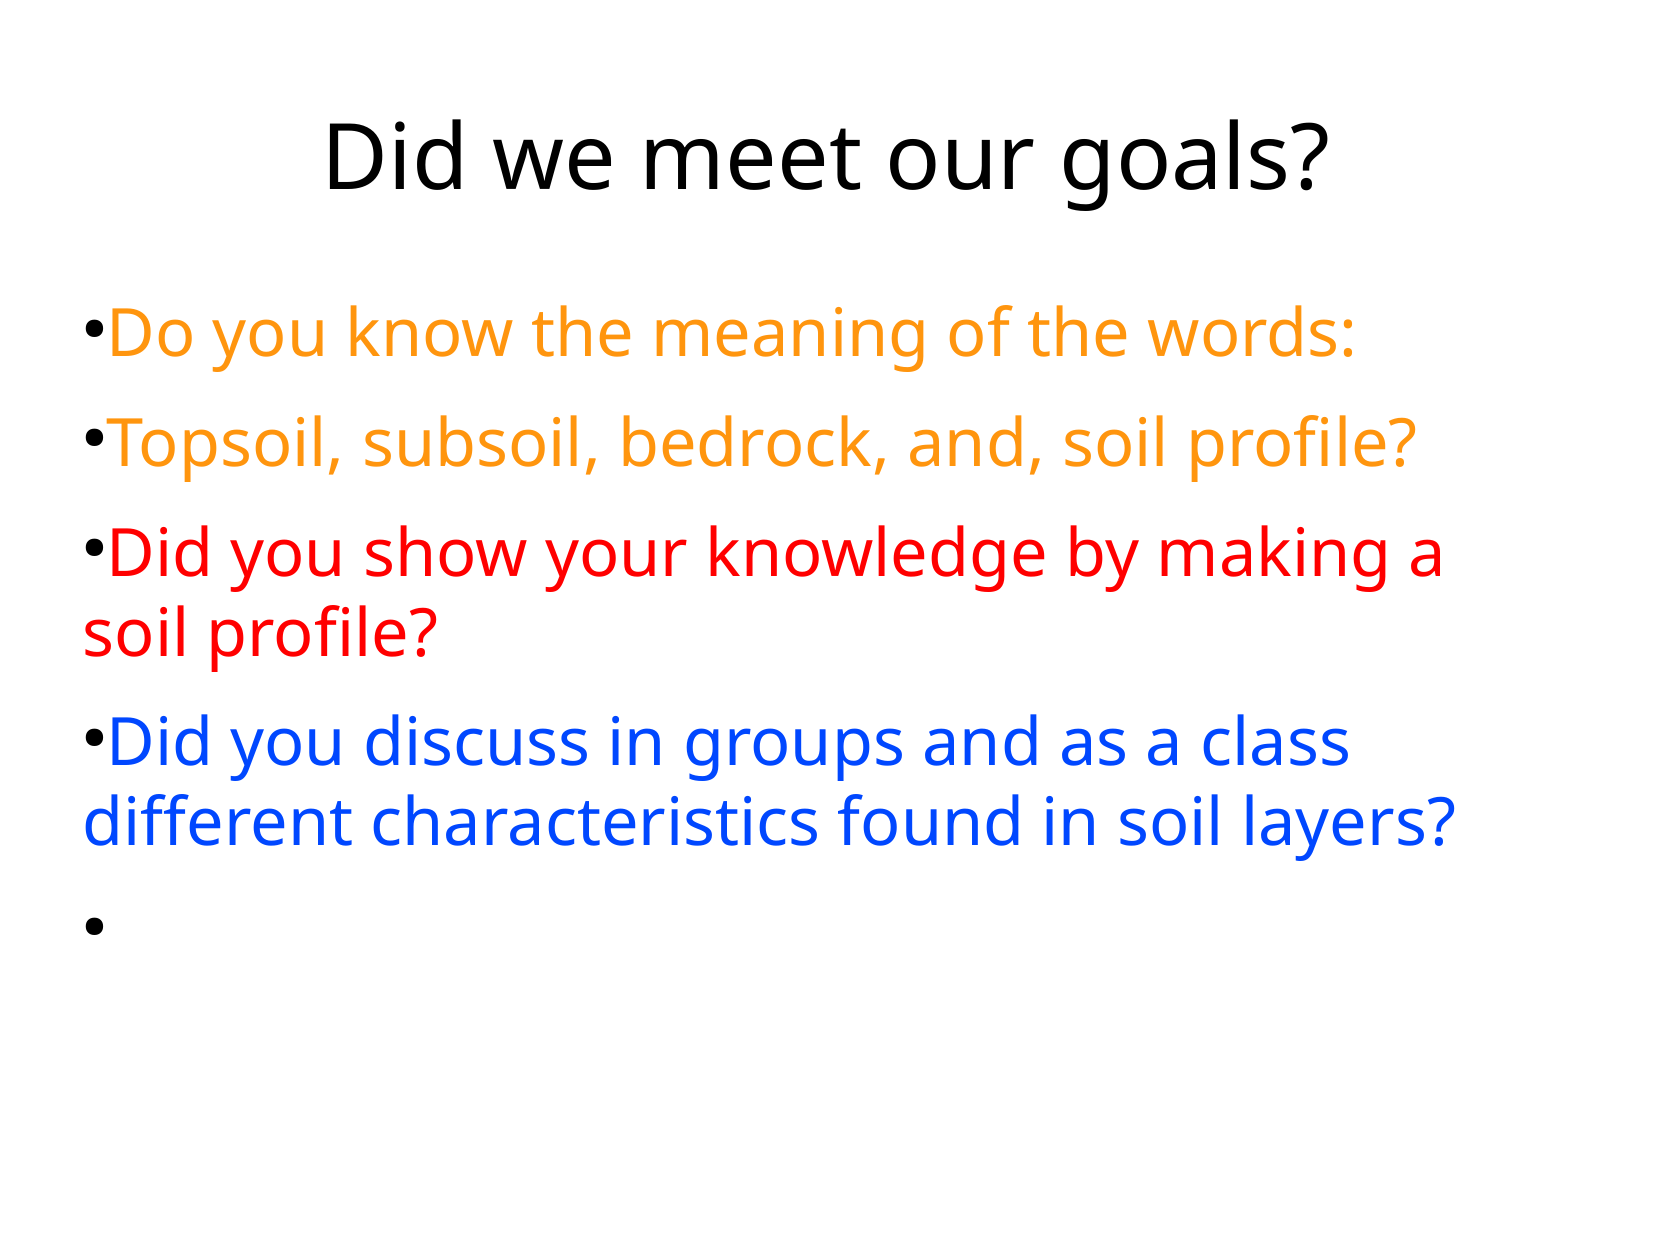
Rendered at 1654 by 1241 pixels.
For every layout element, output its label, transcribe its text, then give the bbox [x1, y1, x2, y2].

list Do you know the meaning of the words: Topsoil, subsoil, bedrock, and, soil profile? Did you show your knowledge by making a soil profile? Did you discuss in groups and as a class different characteristics found in soil layers? [82, 290, 1571, 1109]
title Did we meet our goals? [82, 49, 1571, 257]
